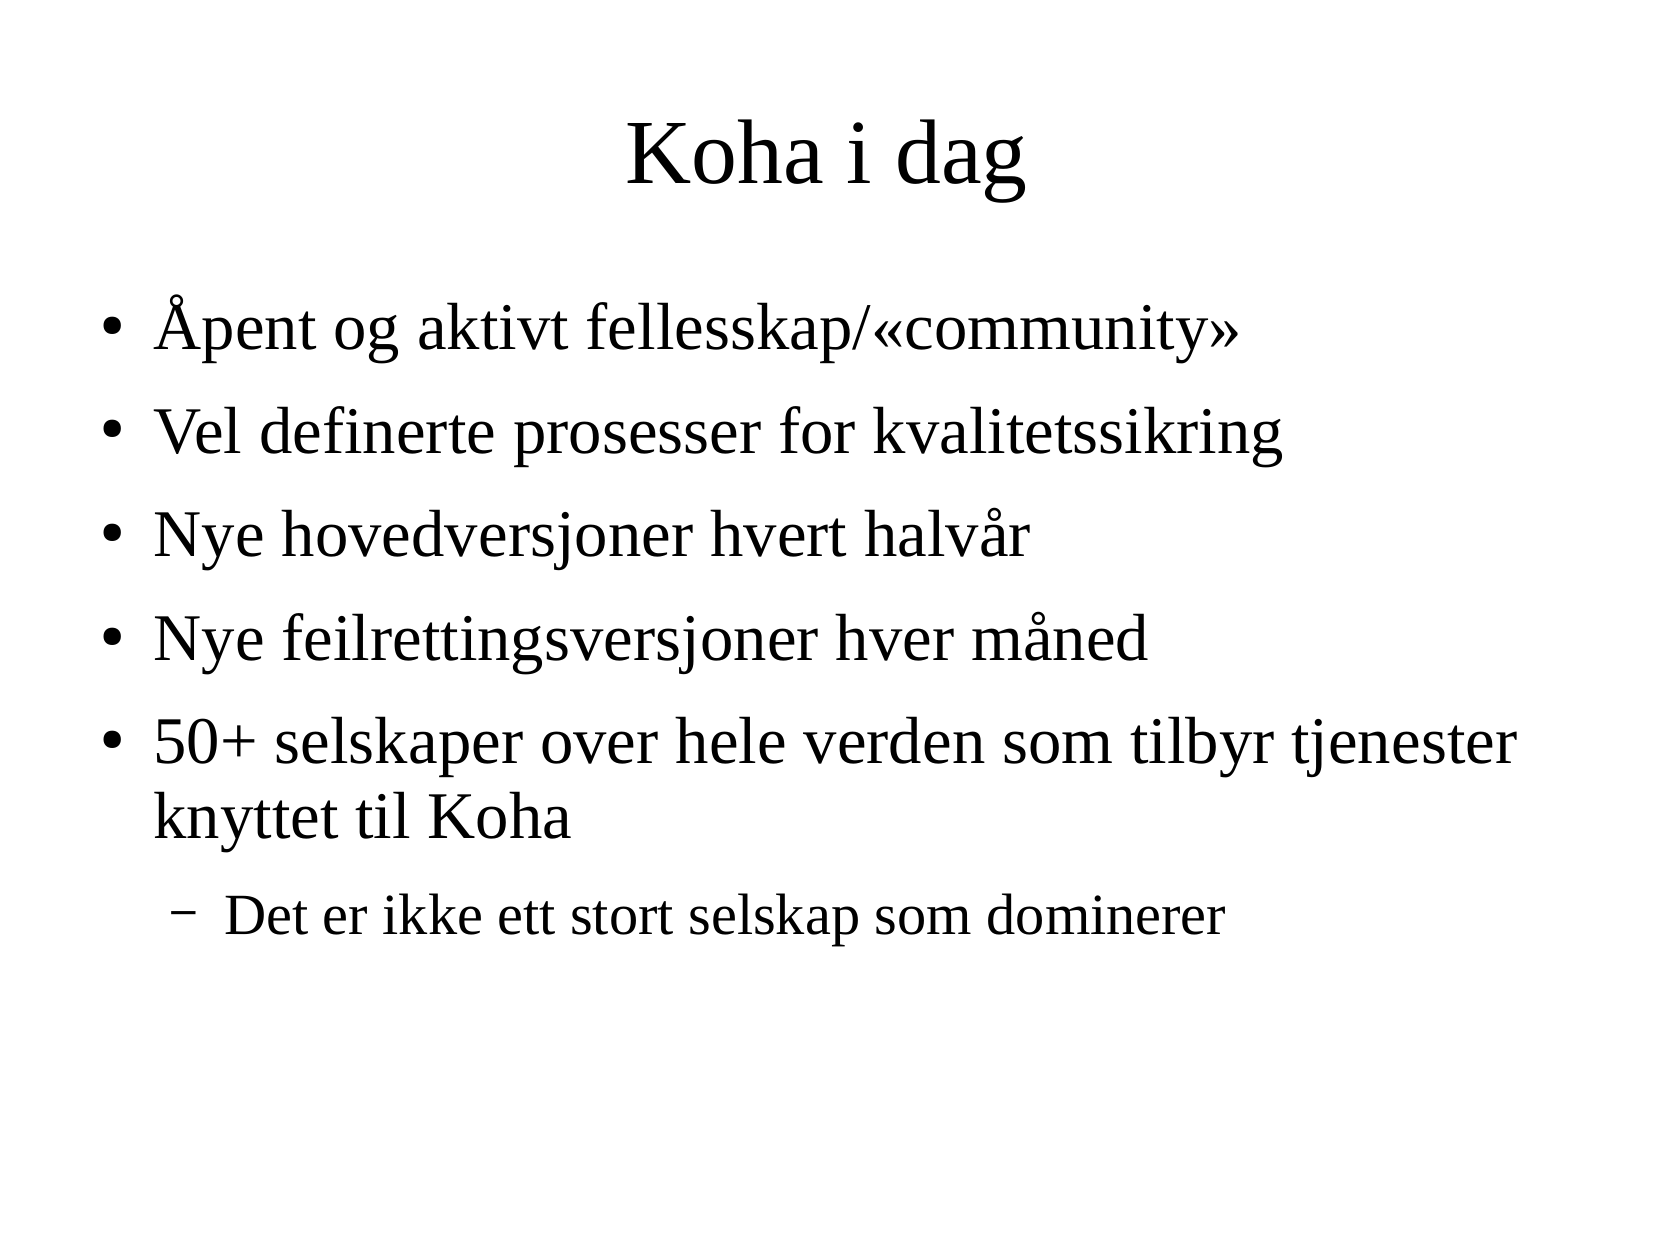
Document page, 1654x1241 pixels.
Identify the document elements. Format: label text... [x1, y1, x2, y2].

title Koha i dag [82, 49, 1571, 257]
list Åpent og aktivt fellesskap/«community» Vel definerte prosesser for kvalitetssikring Nye hovedversjoner hvert halvår Nye feilrettingsversjoner hver måned 50+ selskaper over hele verden som tilbyr tjenester knyttet til Koha Det er ikke ett stort selskap som dominerer [82, 290, 1571, 1010]
